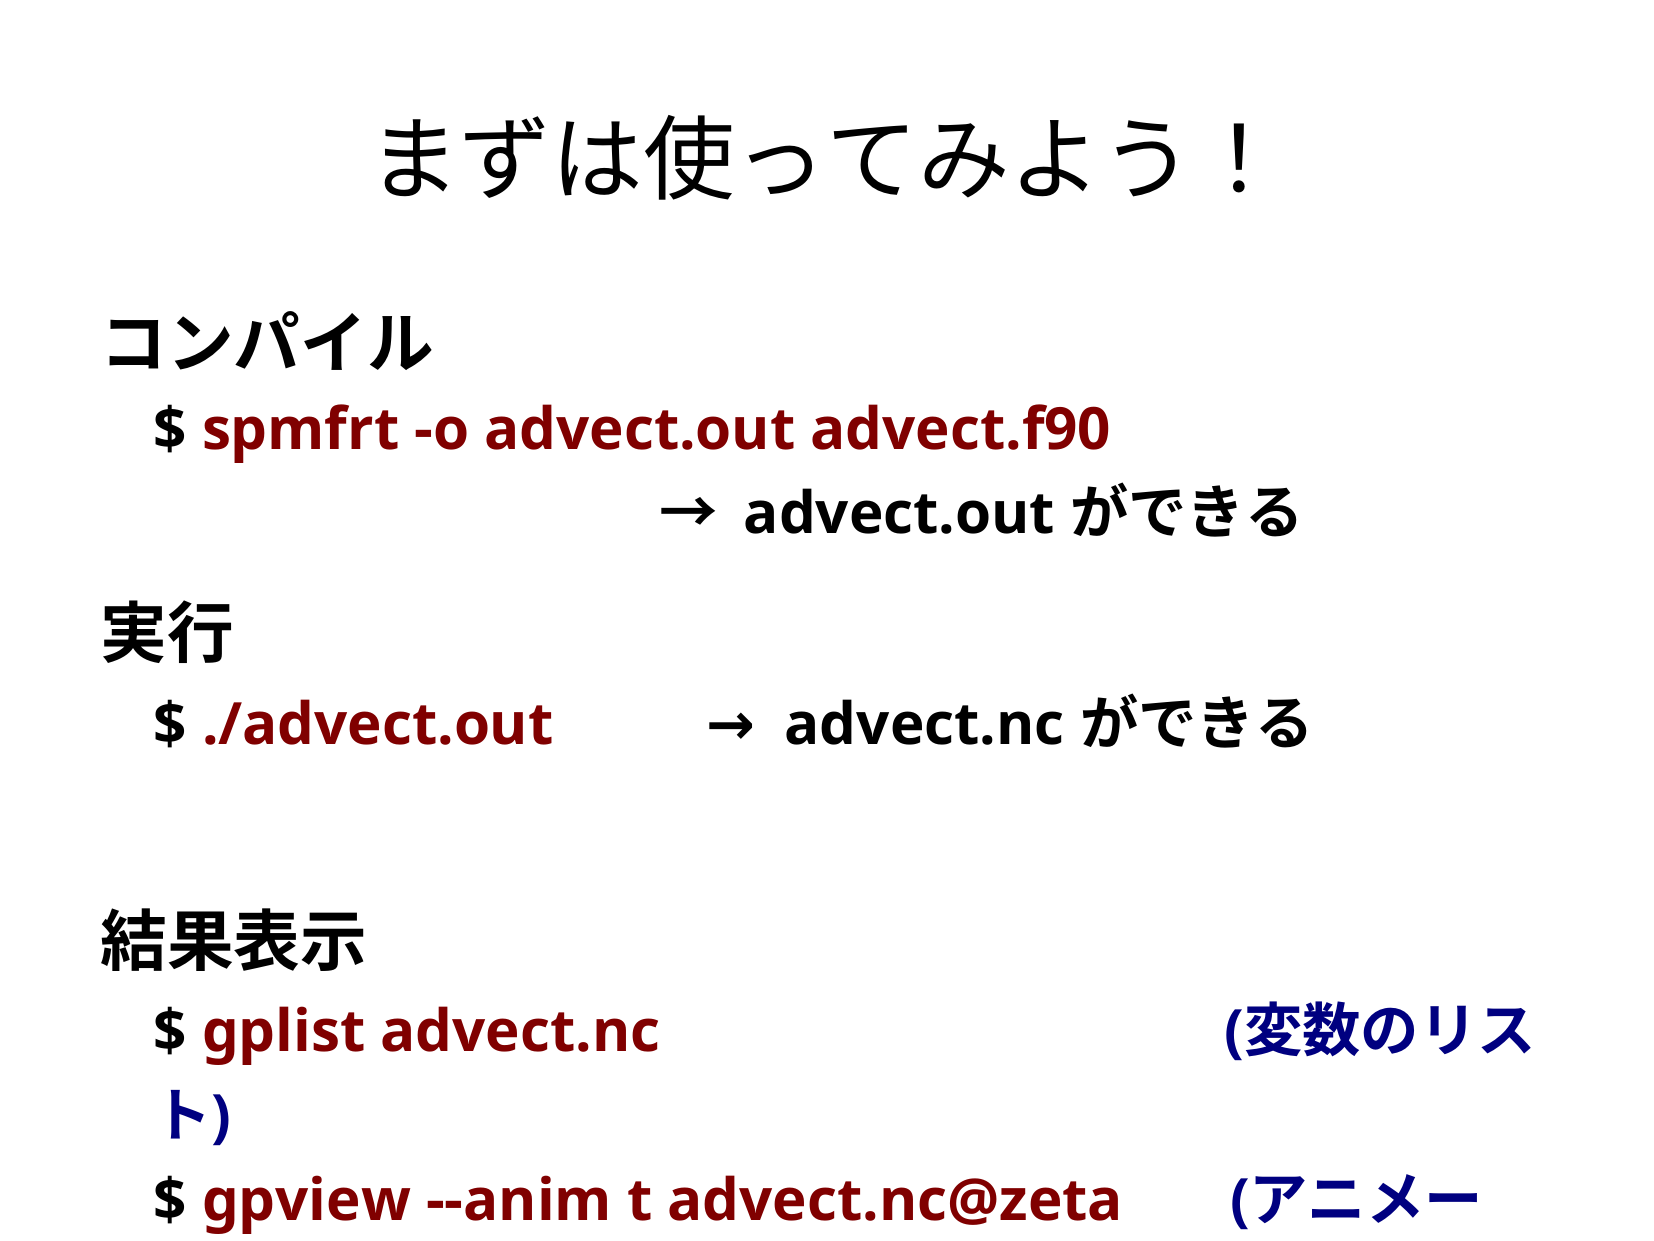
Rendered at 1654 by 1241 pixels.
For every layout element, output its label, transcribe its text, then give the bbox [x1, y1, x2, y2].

list コンパイル $ spmfrt -o advect.out advect.f90 → advect.out ができる 実行 $ ./advect.out → advect.nc ができる 結果表示 $ gplist advect.nc (変数のリスト) $ gpview --anim t advect.nc@zeta (アニメーション) $ gpview –range 0:1500 --anim t advect.nc@zeta $ gave advect.nc [82, 290, 1571, 1131]
title まずは使ってみよう！ [82, 49, 1571, 257]
